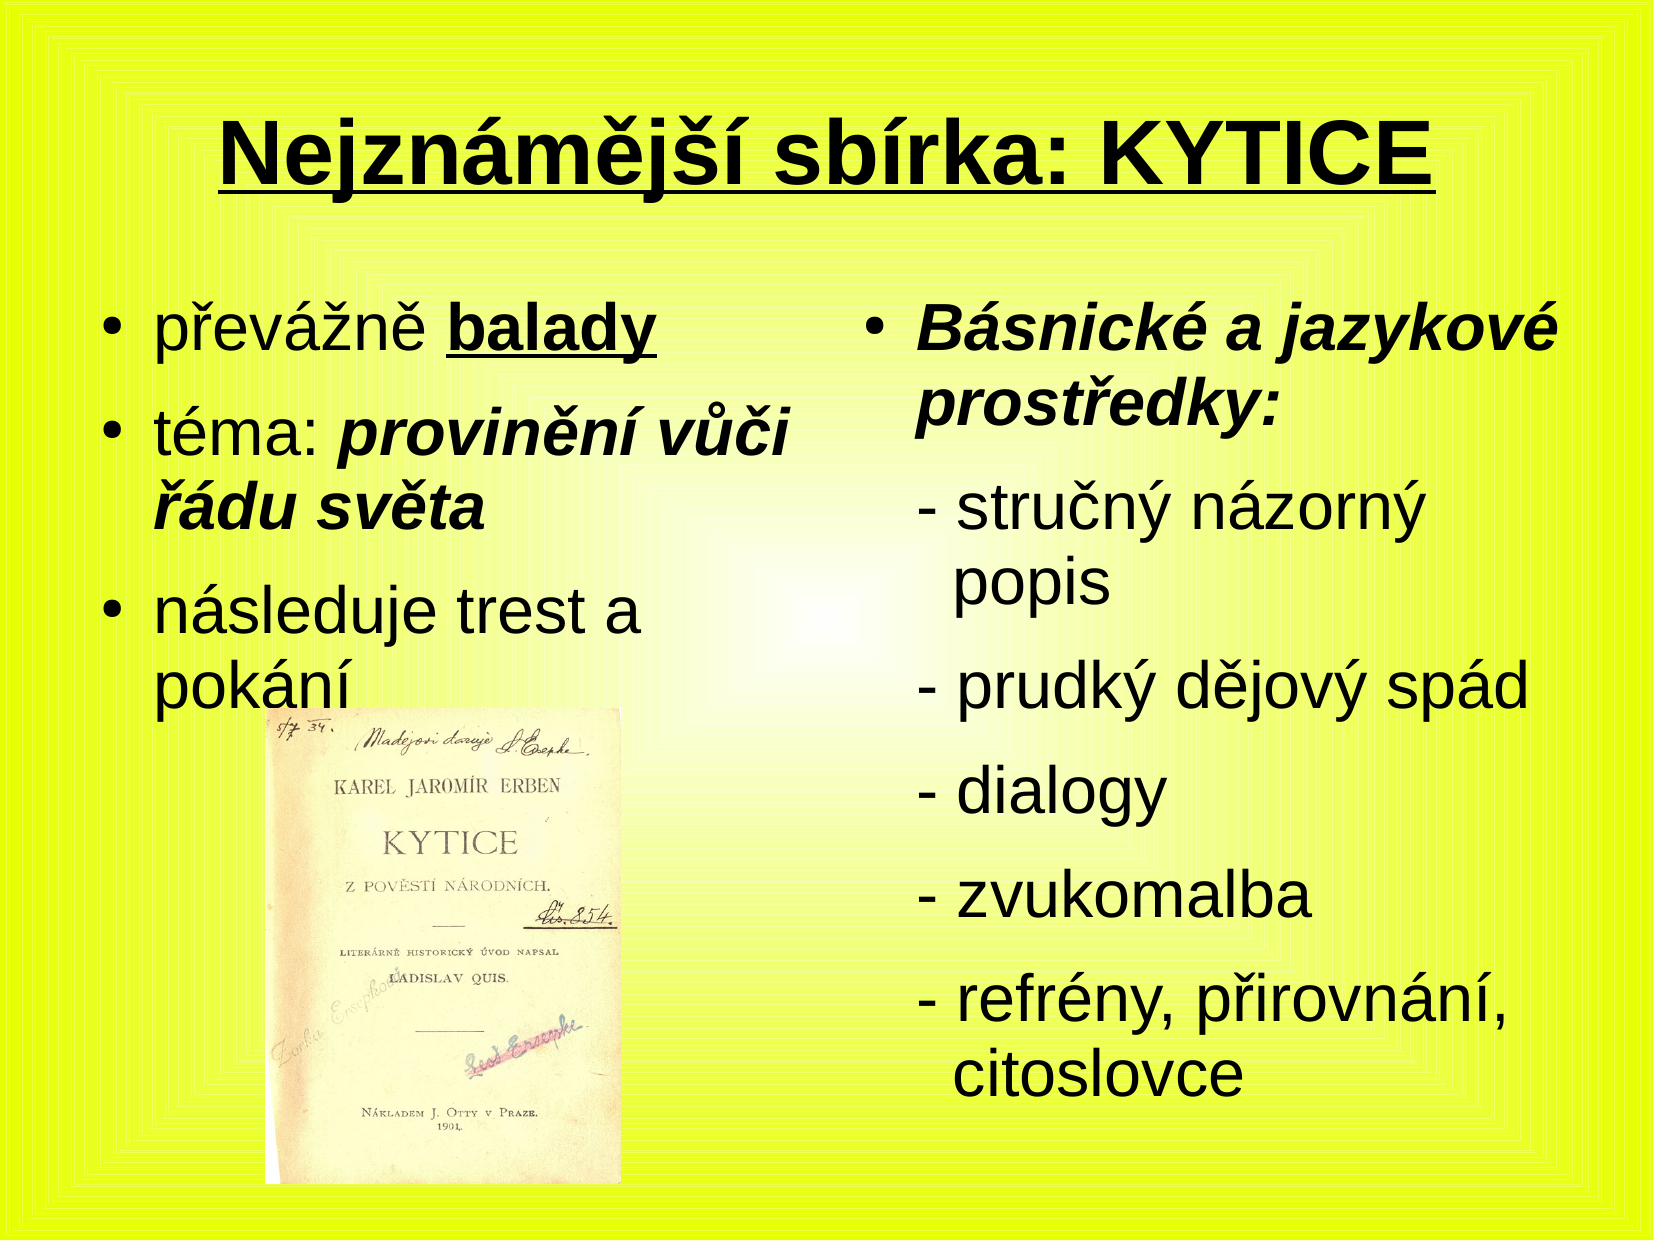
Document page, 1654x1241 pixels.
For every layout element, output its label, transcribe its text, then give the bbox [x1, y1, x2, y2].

list Básnické a jazykové prostředky: - stručný názorný popis - prudký dějový spád - dialogy - zvukomalba - refrény, přirovnání, citoslovce [845, 290, 1572, 1109]
title Nejznámější sbírka: KYTICE [82, 56, 1571, 250]
picture [265, 708, 621, 1184]
list převážně balady téma: provinění vůči řádu světa následuje trest a pokání [82, 290, 809, 1109]
